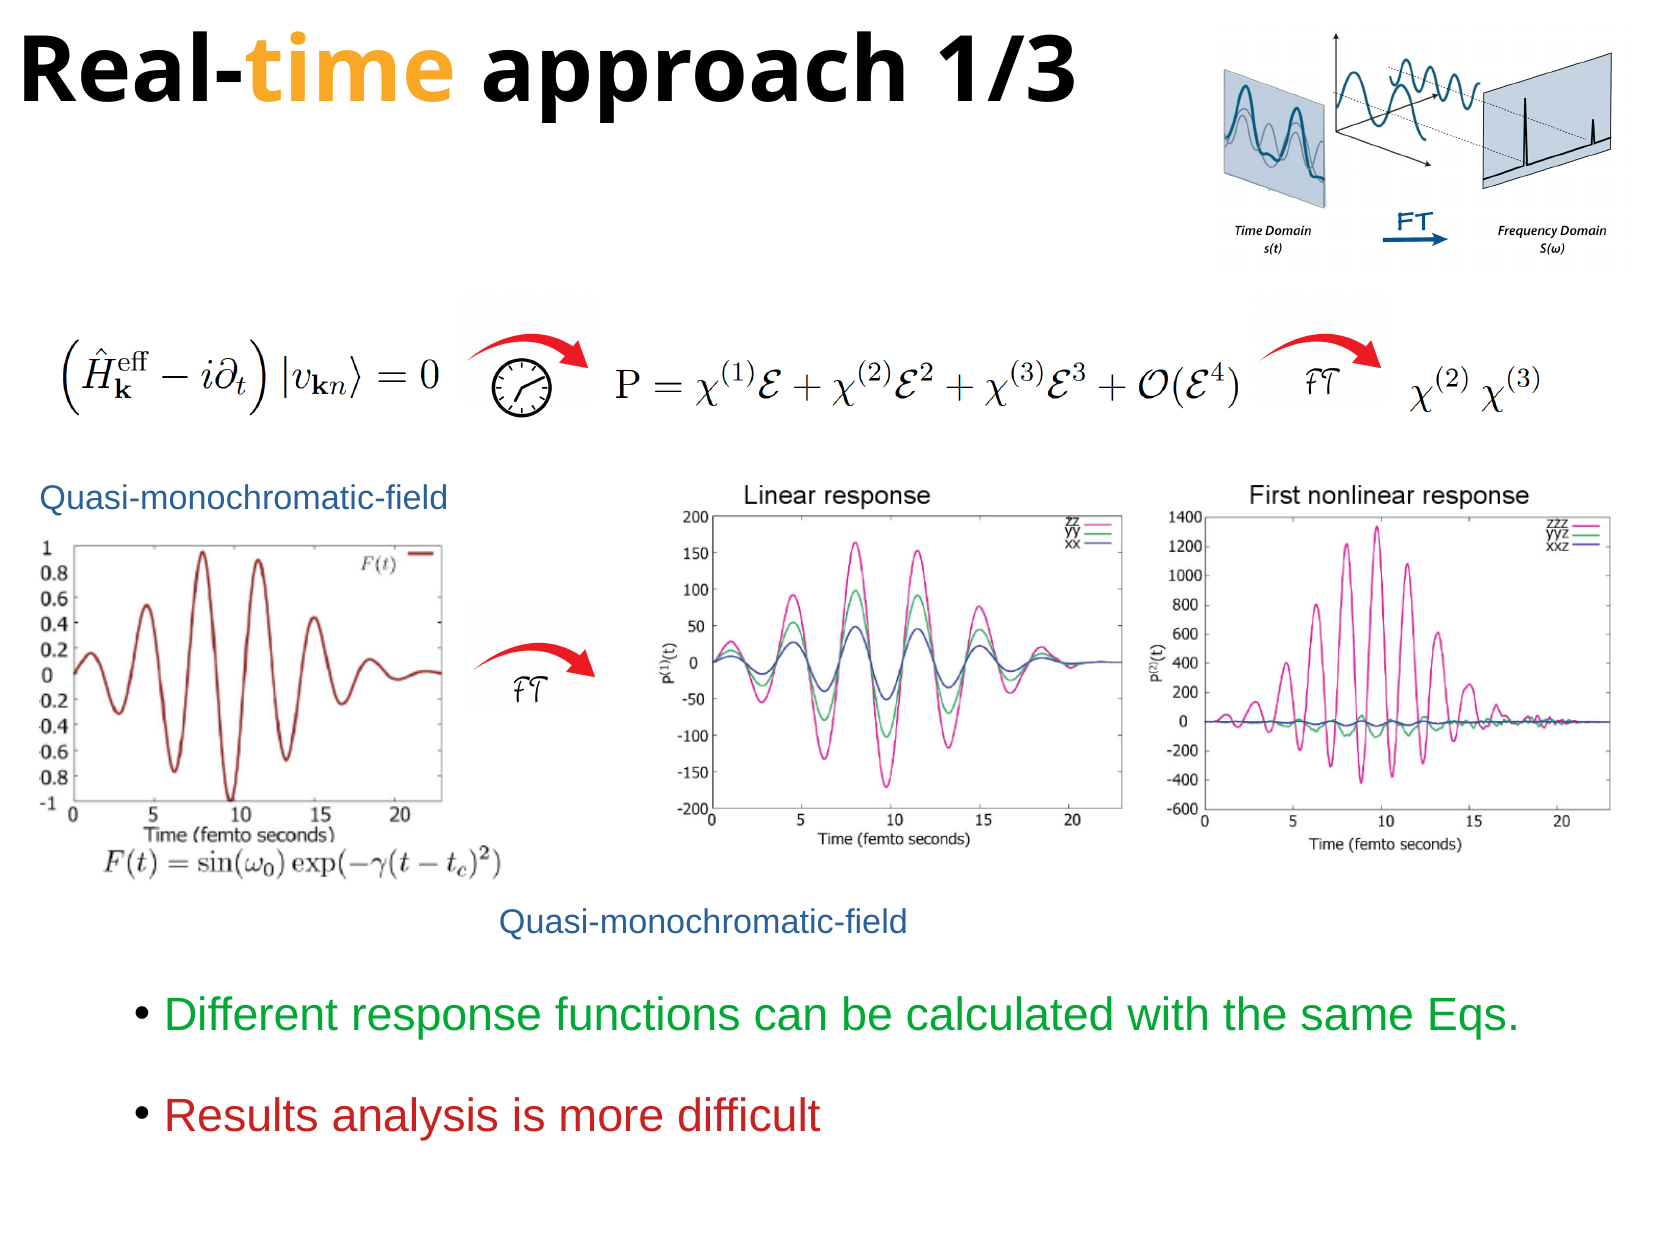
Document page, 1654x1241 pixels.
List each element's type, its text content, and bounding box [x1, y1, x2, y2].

text_box Quasi-monochromatic-field [24, 467, 474, 530]
picture [461, 294, 594, 402]
picture [1207, 21, 1636, 271]
picture [1474, 350, 1543, 438]
chart [1298, 364, 1351, 403]
picture [1400, 350, 1472, 438]
text_box [490, 354, 554, 419]
text_box Different response functions can be calculated with the same Eqs. Results analysis is more difficult [119, 860, 1560, 1229]
picture [630, 483, 1648, 886]
chart [506, 673, 559, 711]
picture [60, 331, 442, 422]
picture [1254, 294, 1387, 402]
picture [39, 539, 601, 888]
picture [611, 344, 1242, 432]
title Real-time approach 1/3 [0, 45, 1111, 136]
